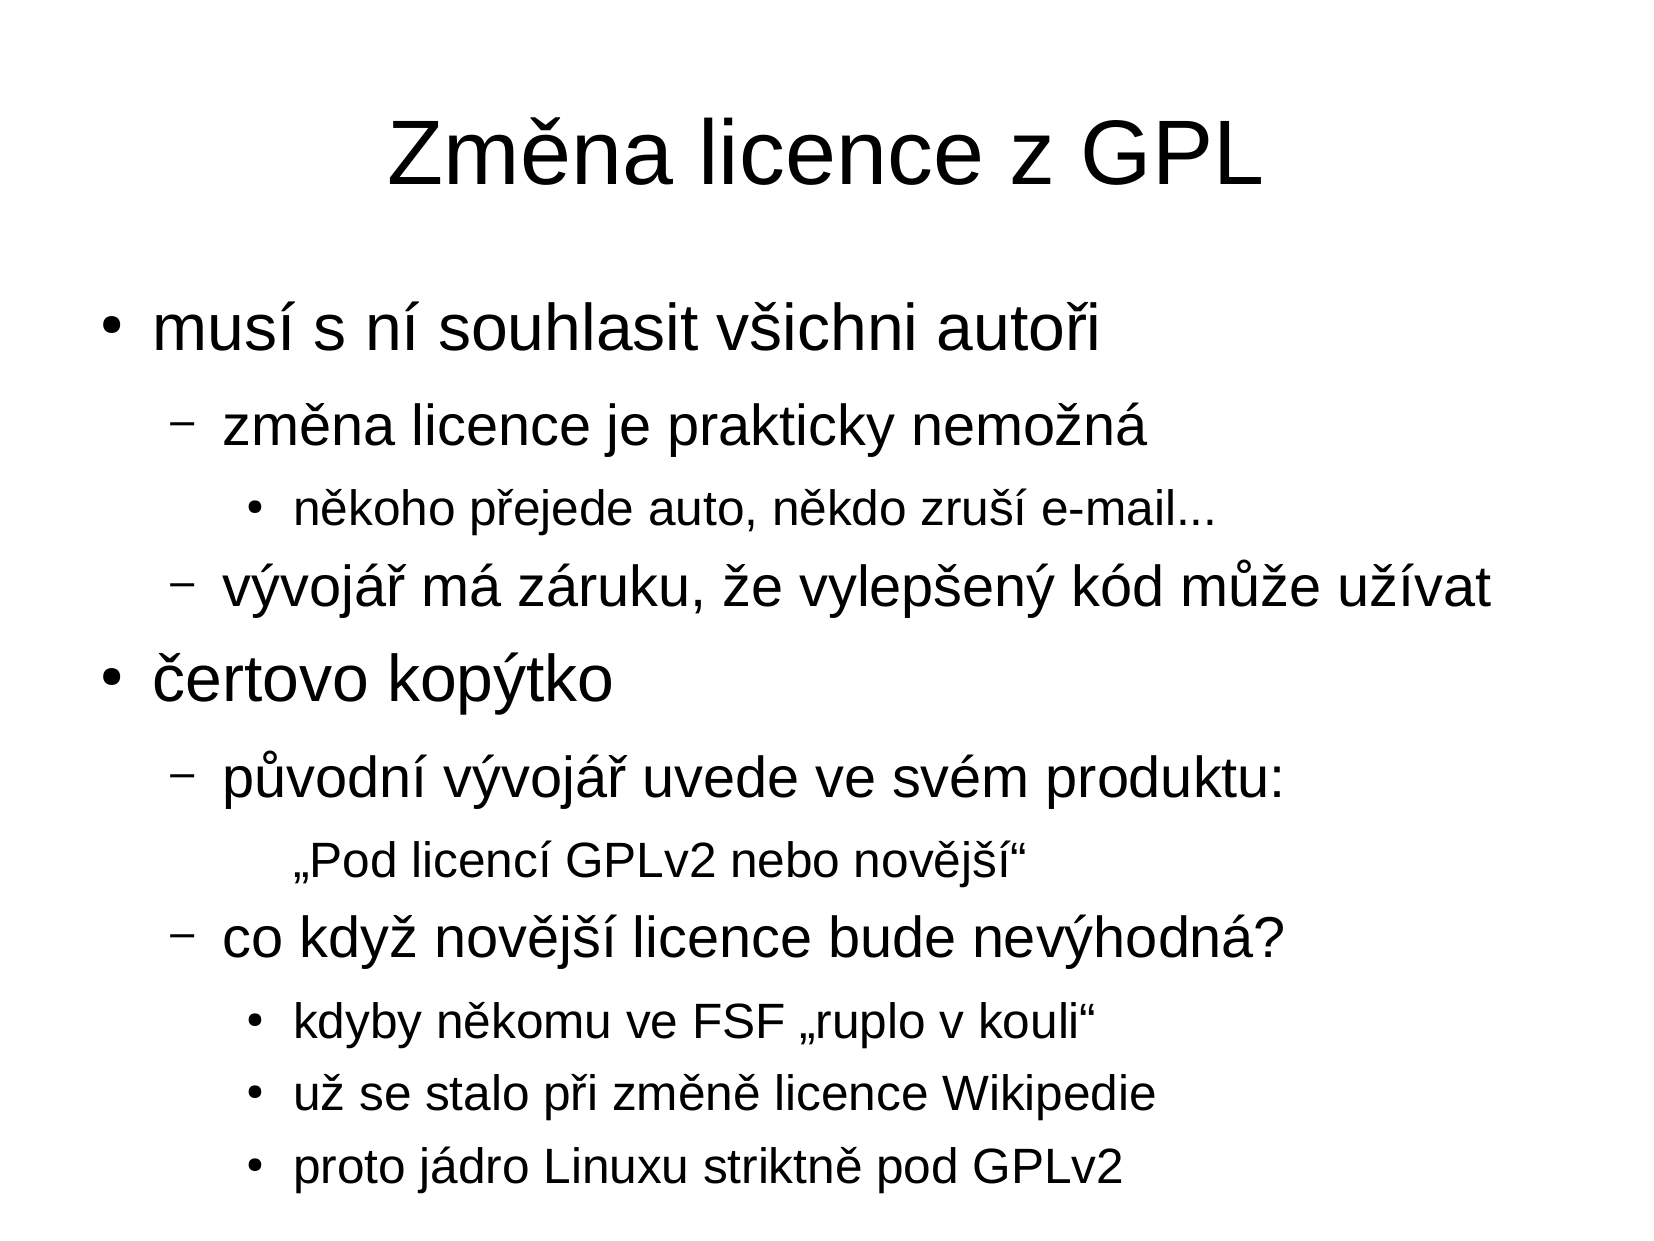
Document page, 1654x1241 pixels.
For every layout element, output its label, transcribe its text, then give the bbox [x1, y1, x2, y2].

list musí s ní souhlasit všichni autoři změna licence je prakticky nemožná někoho přejede auto, někdo zruší e-mail... vývojář má záruku, že vylepšený kód může užívat čertovo kopýtko původní vývojář uvede ve svém produktu: „Pod licencí GPLv2 nebo novější“ co když novější licence bude nevýhodná? kdyby někomu ve FSF „ruplo v kouli“ už se stalo při změně licence Wikipedie proto jádro Linuxu striktně pod GPLv2 [82, 290, 1571, 1203]
title Změna licence z GPL [82, 49, 1571, 257]
